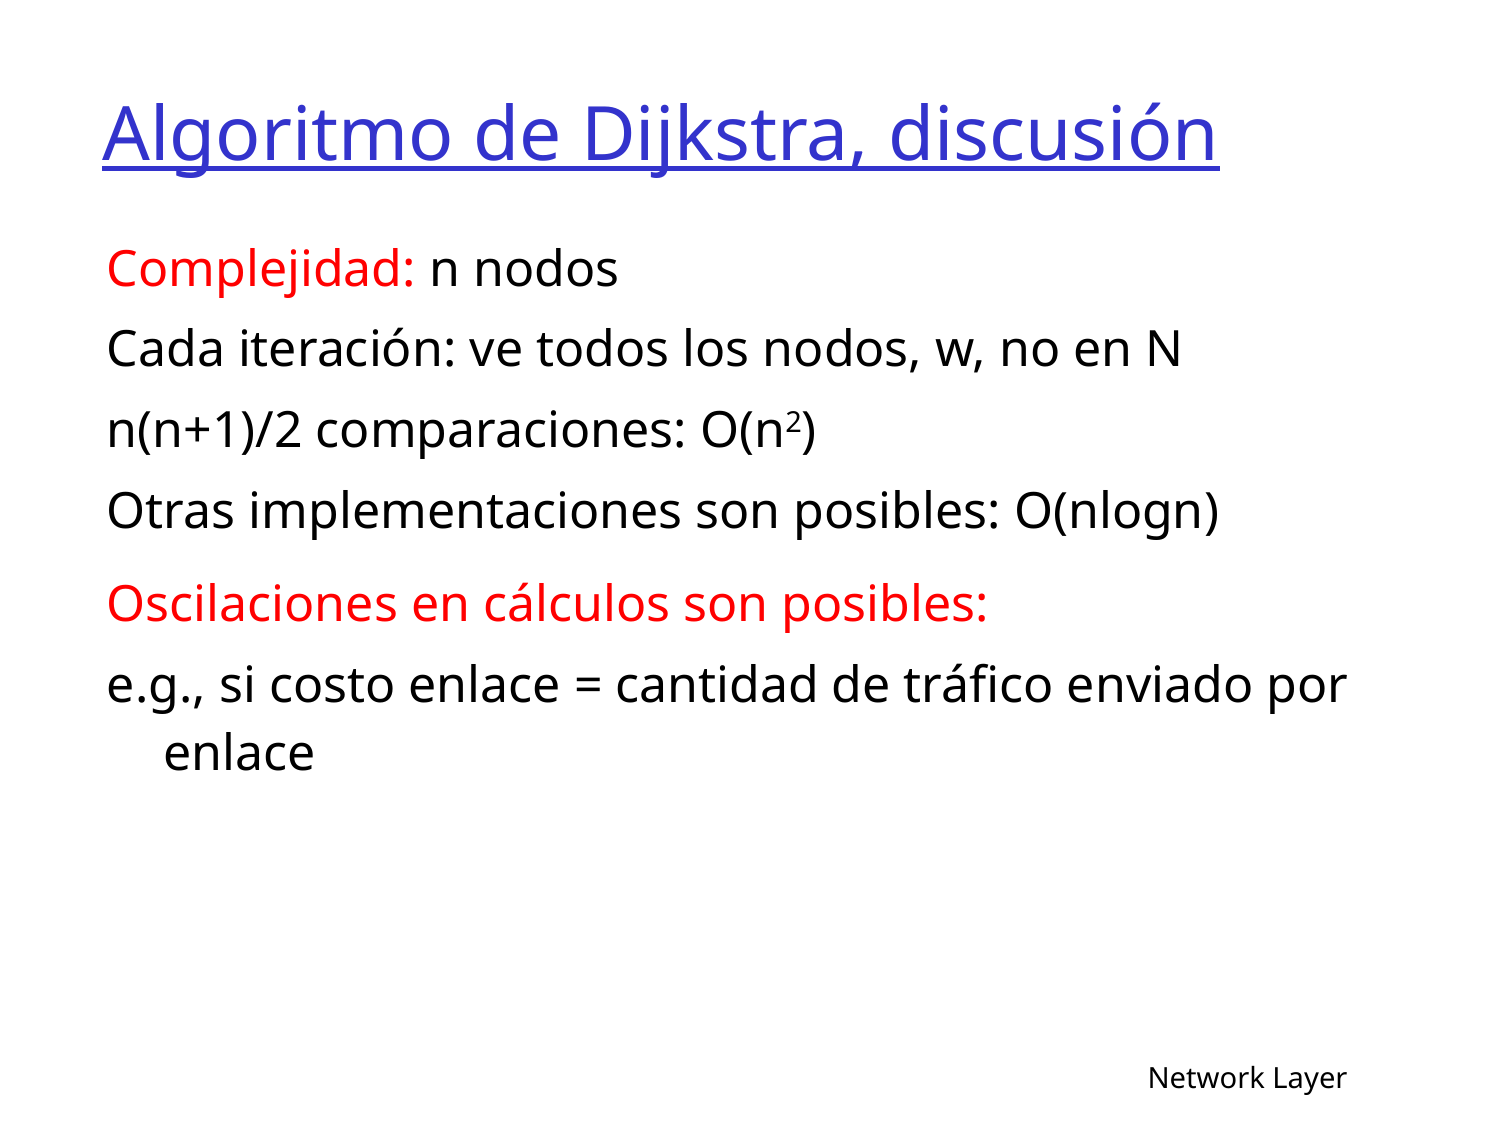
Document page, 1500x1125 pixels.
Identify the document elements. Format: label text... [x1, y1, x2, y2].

list Complejidad: n nodos Cada iteración: ve todos los nodos, w, no en N n(n+1)/2 comparaciones: O(n2) Otras implementaciones son posibles: O(nlogn) Oscilaciones en cálculos son posibles: e.g., si costo enlace = cantidad de tráfico enviado por enlace [92, 224, 1405, 802]
title Algoritmo de Dijkstra, discusión [87, 37, 1363, 225]
